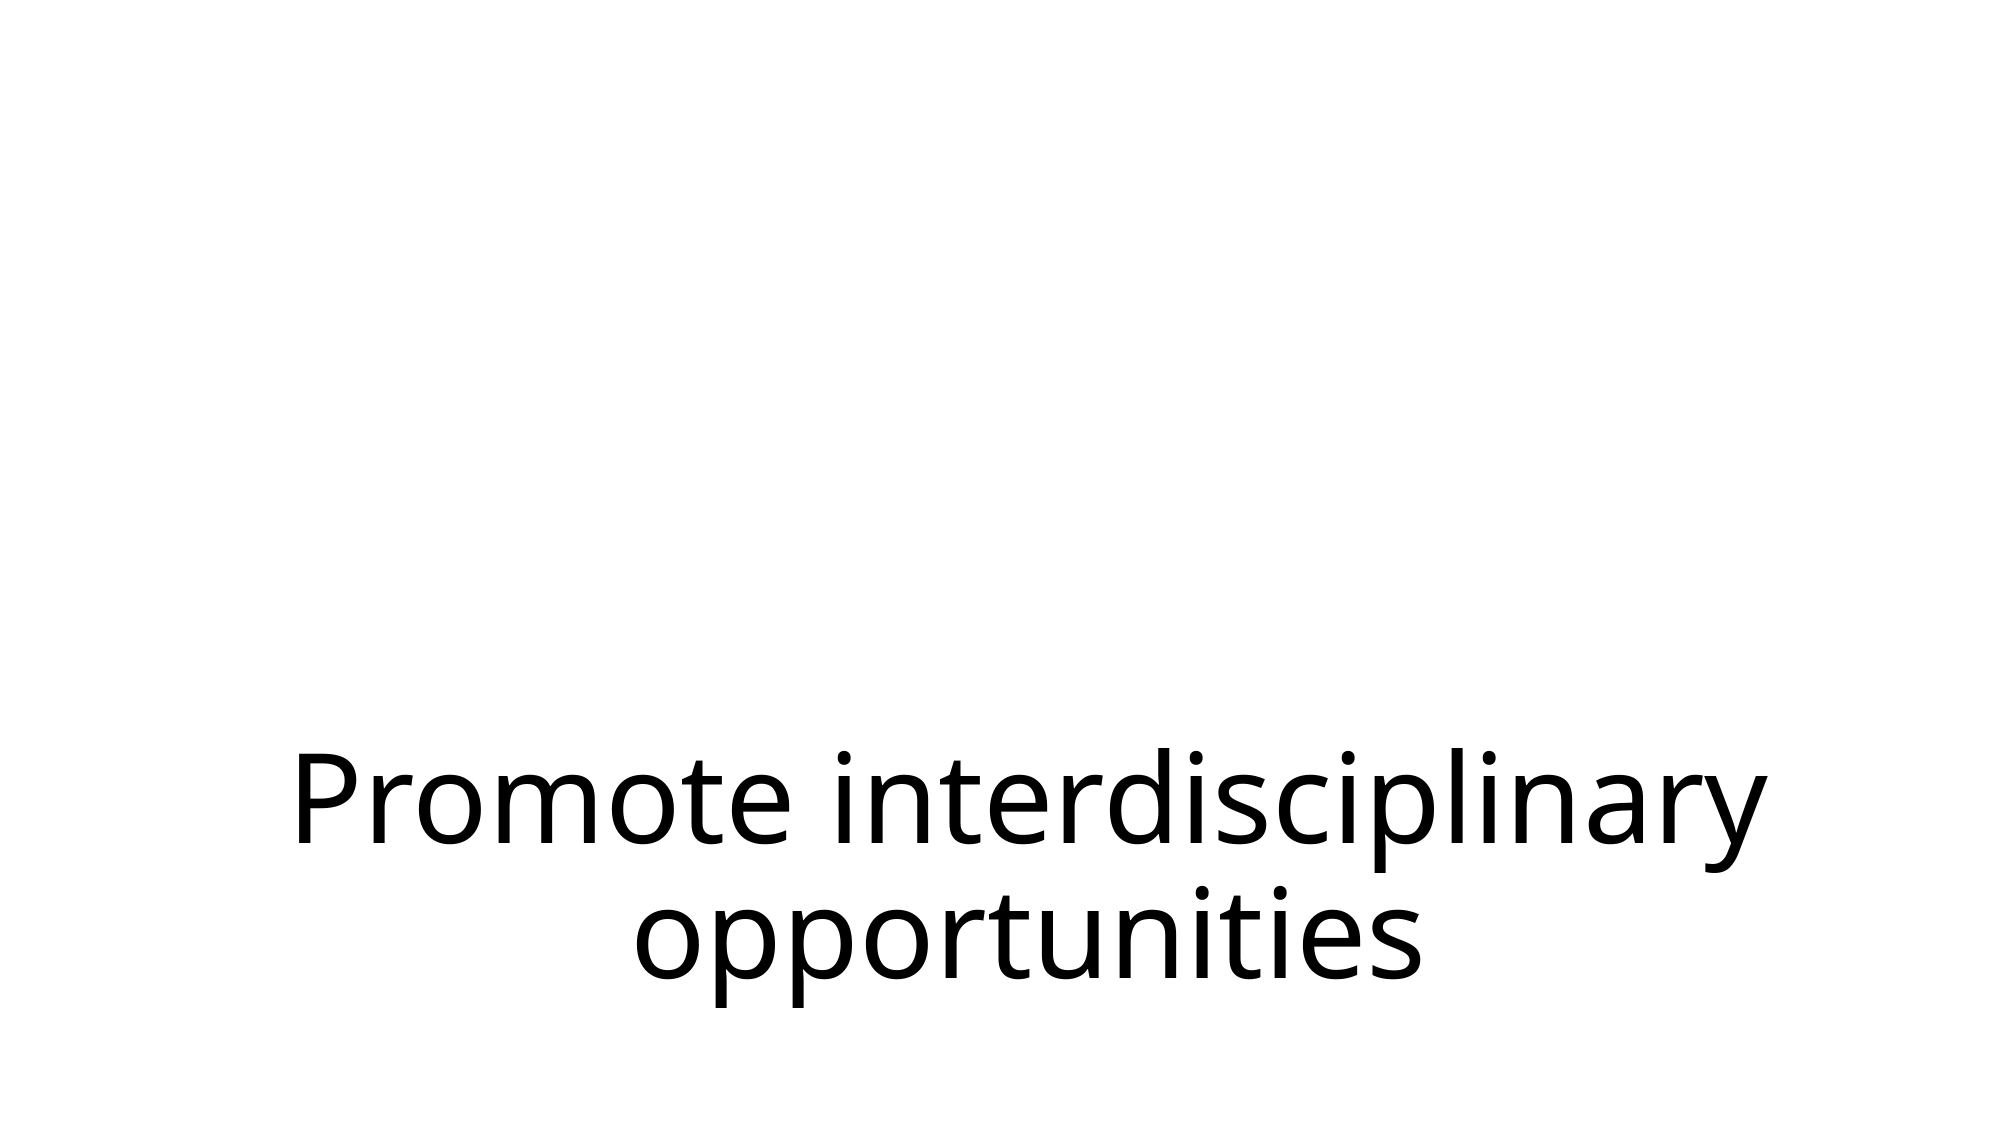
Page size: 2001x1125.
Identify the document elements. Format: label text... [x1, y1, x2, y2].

title Promote interdisciplinary opportunities [97, 662, 1960, 1080]
